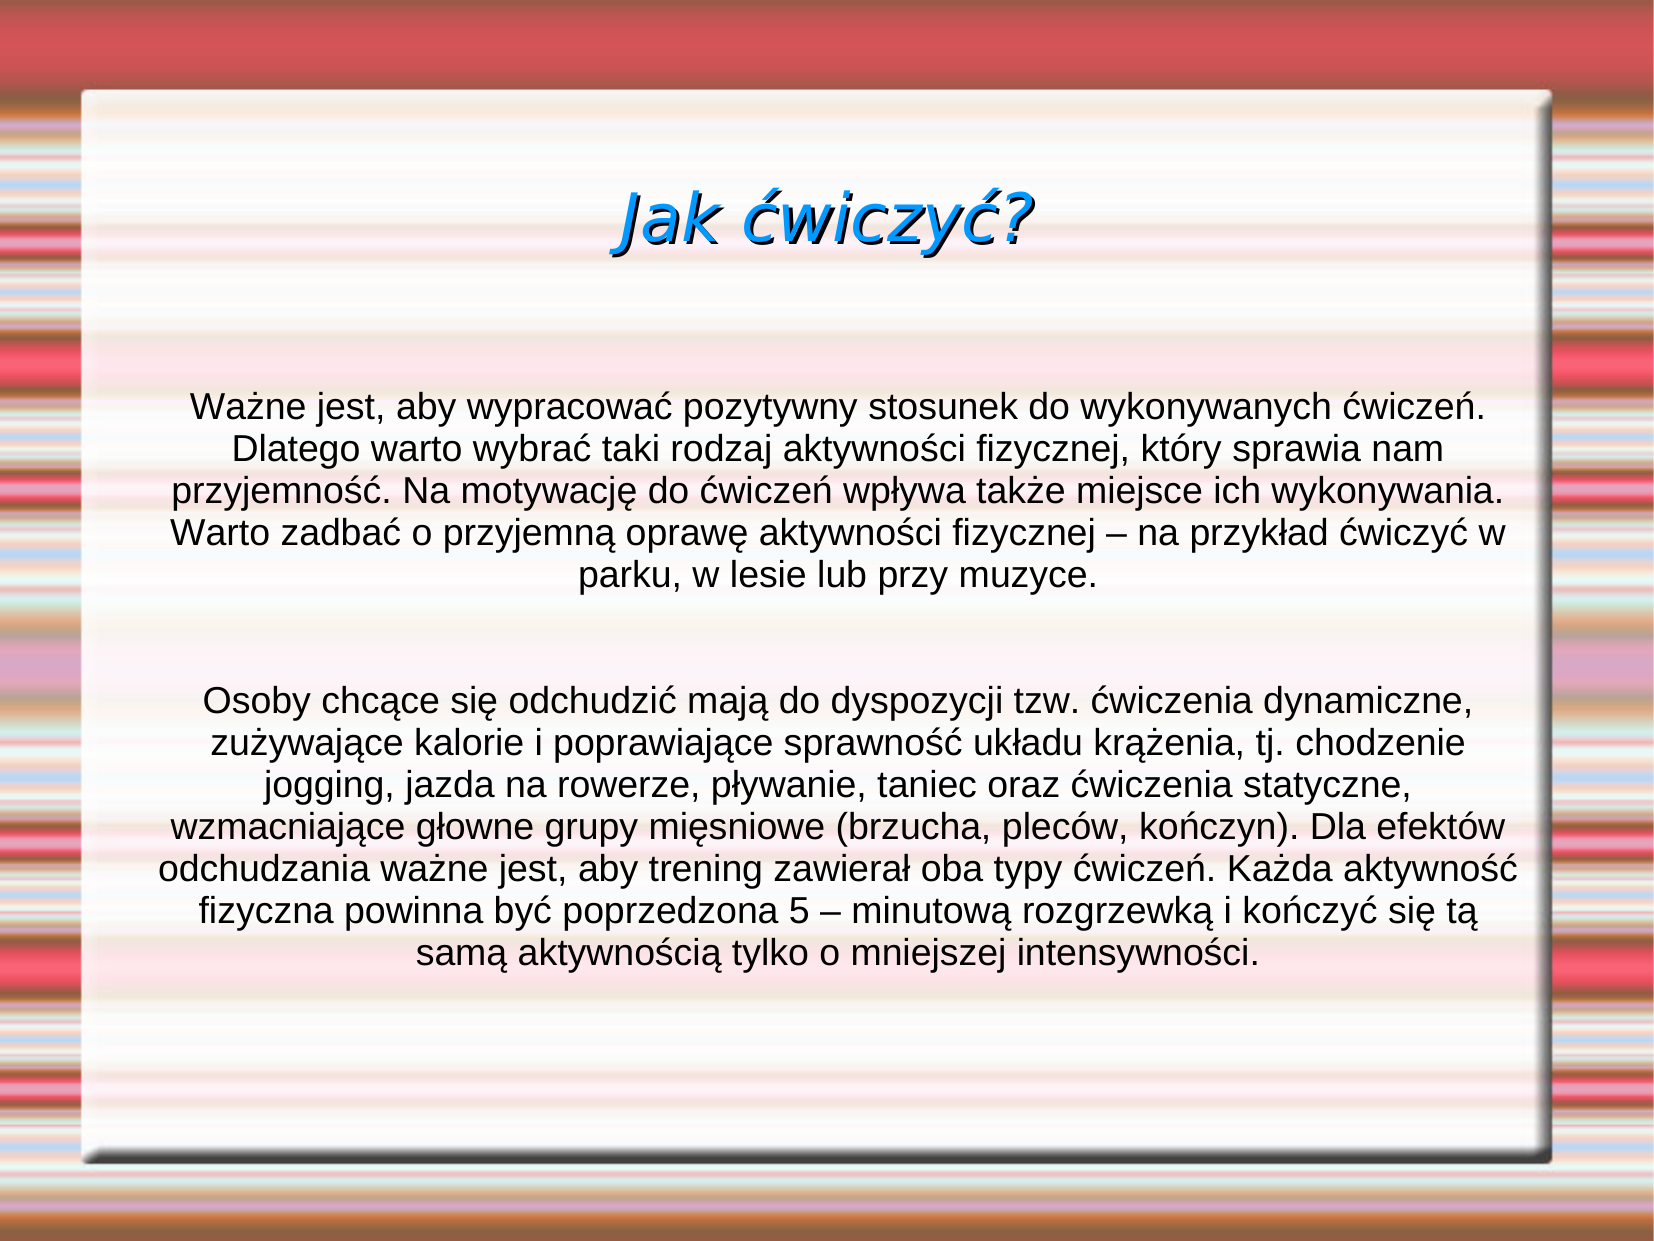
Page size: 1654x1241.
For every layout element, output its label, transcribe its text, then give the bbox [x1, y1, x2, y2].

title Jak ćwiczyć? [121, 122, 1534, 315]
picture [0, 0, 1654, 1241]
subtitle Ważne jest, aby wypracować pozytywny stosunek do wykonywanych ćwiczeń. Dlatego warto wybrać taki rodzaj aktywności fizycznej, który sprawia nam przyjemność. Na motywację do ćwiczeń wpływa także miejsce ich wykonywania. Warto zadbać o przyjemną oprawę aktywności fizycznej – na przykład ćwiczyć w parku, w lesie lub przy muzyce. Osoby chcące się odchudzić mają do dyspozycji tzw. ćwiczenia dynamiczne, zużywające kalorie i poprawiające sprawność układu krążenia, tj. chodzenie jogging, jazda na rowerze, pływanie, taniec oraz ćwiczenia statyczne, wzmacniające głowne grupy mięsniowe (brzucha, pleców, kończyn). Dla efektów odchudzania ważne jest, aby trening zawierał oba typy ćwiczeń. Każda aktywność fizyczna powinna być poprzedzona 5 – minutową rozgrzewką i kończyć się tą samą aktywnością tylko o mniejszej intensywności. [147, 296, 1529, 1063]
